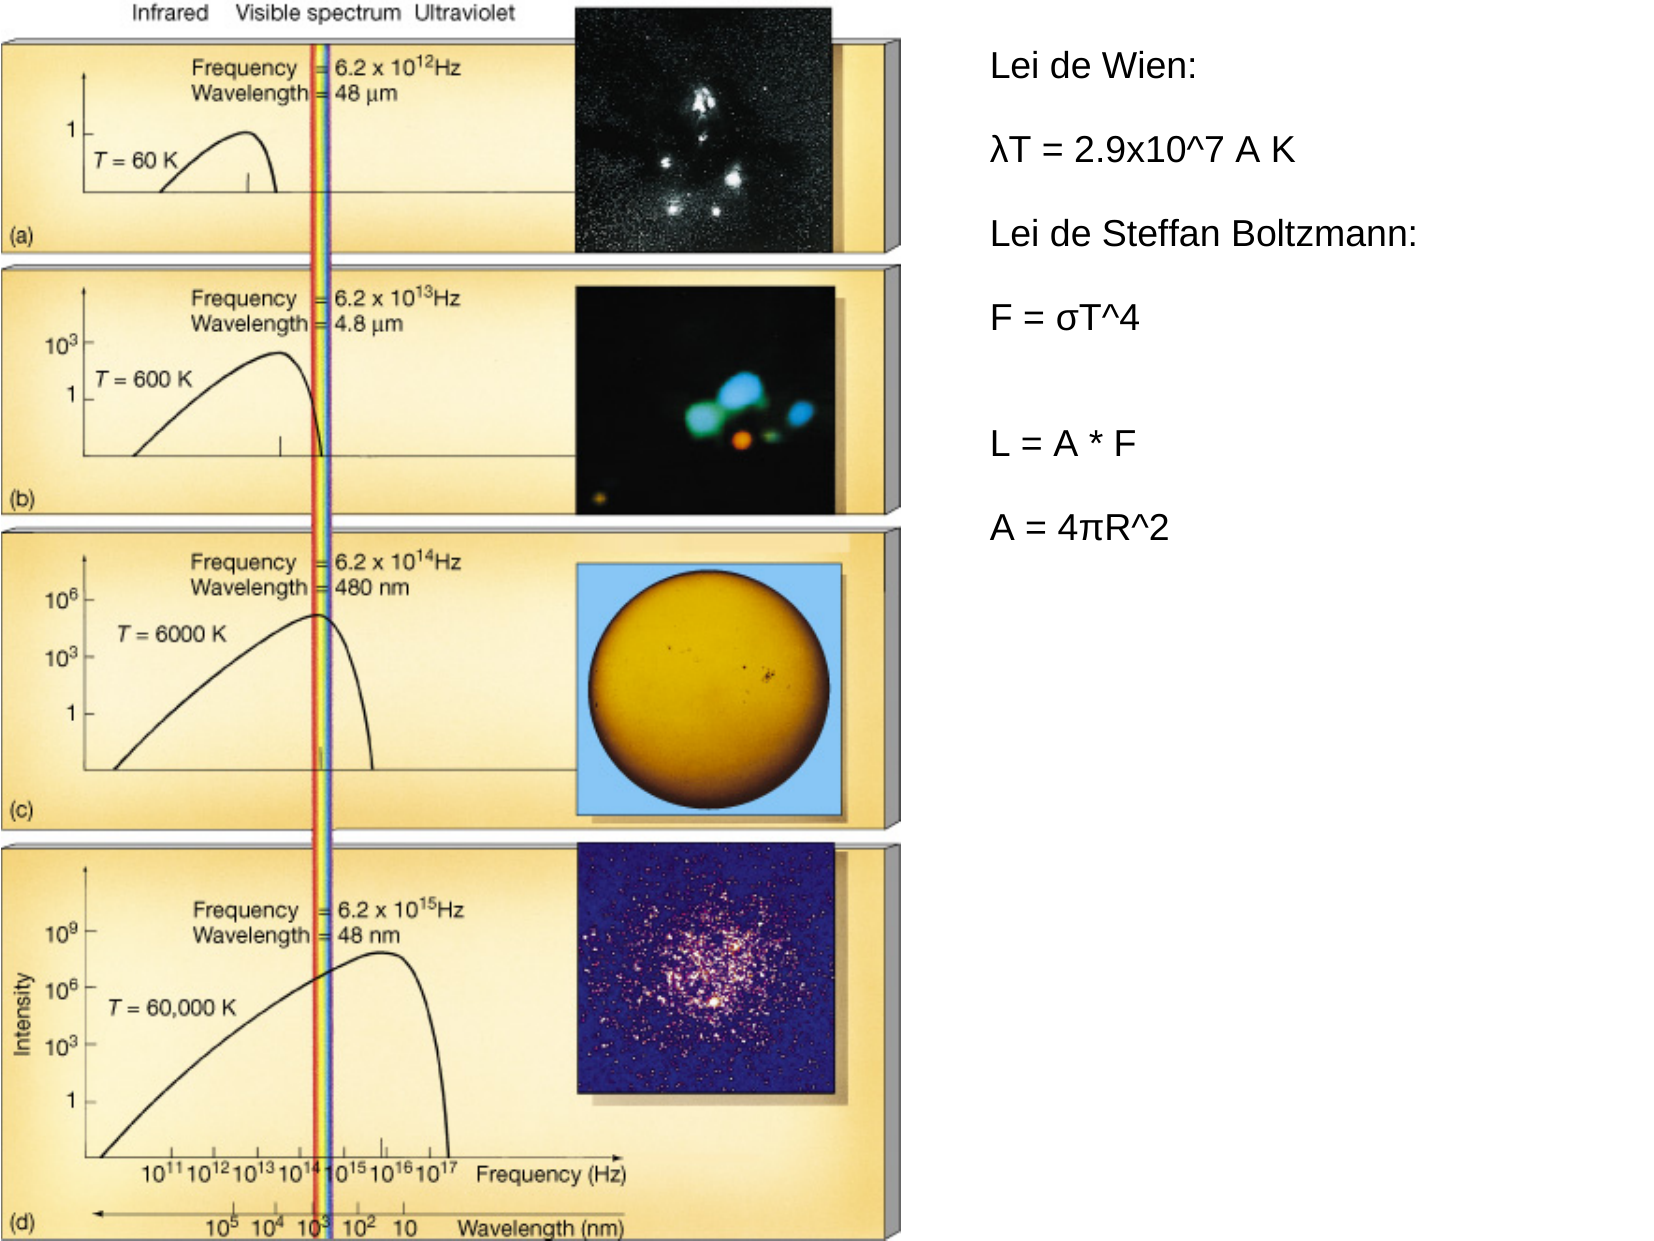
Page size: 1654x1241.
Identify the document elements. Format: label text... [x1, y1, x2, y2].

picture [1, 0, 901, 1241]
text_box Lei de Wien: λT = 2.9x10^7 A K Lei de Steffan Boltzmann: F = σT^4 L = A * F A = 4πR^2 [975, 37, 1613, 557]
